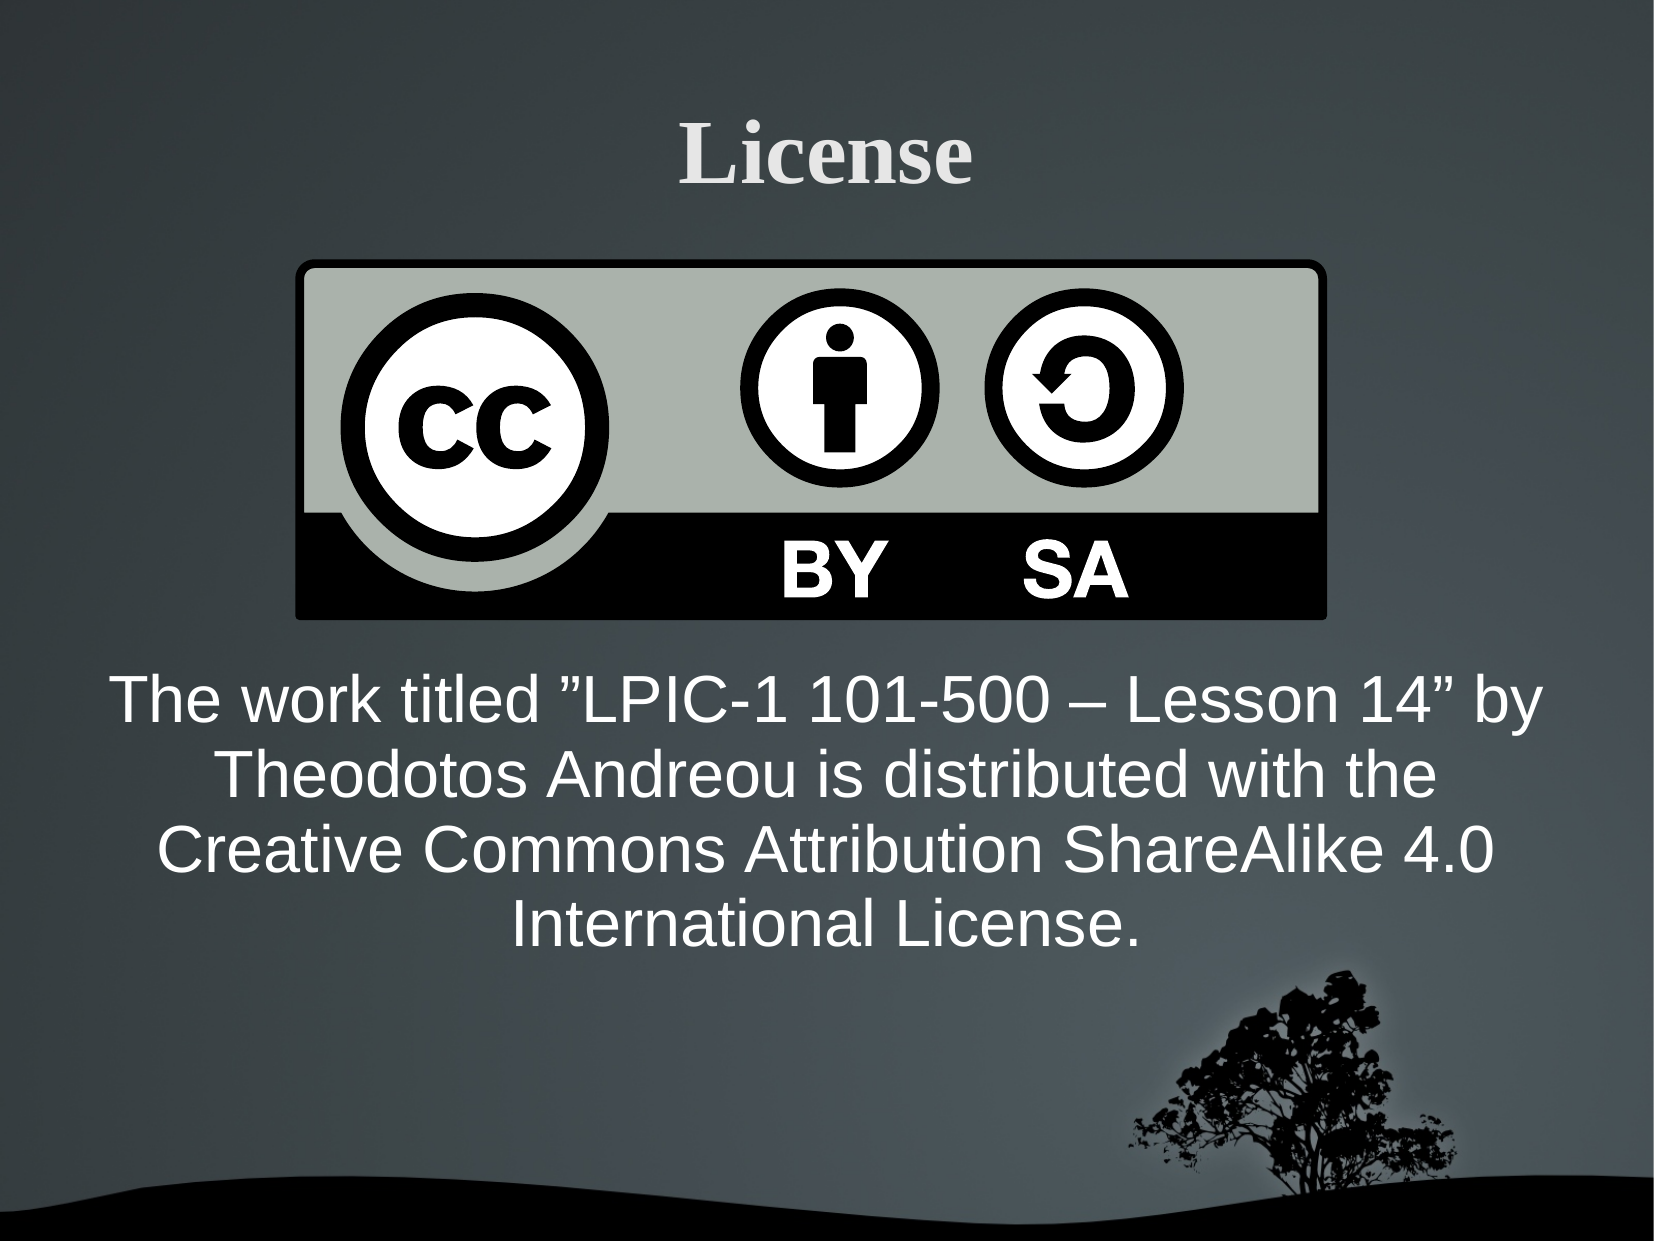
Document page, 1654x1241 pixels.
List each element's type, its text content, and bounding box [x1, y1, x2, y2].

picture [0, 0, 1654, 1241]
title License [82, 49, 1571, 257]
subtitle The work titled ”LPIC-1 101-500 – Lesson 14” by Theodotos Andreou is distributed with the Creative Commons Attribution ShareAlike 4.0 International License. [82, 290, 1571, 1109]
